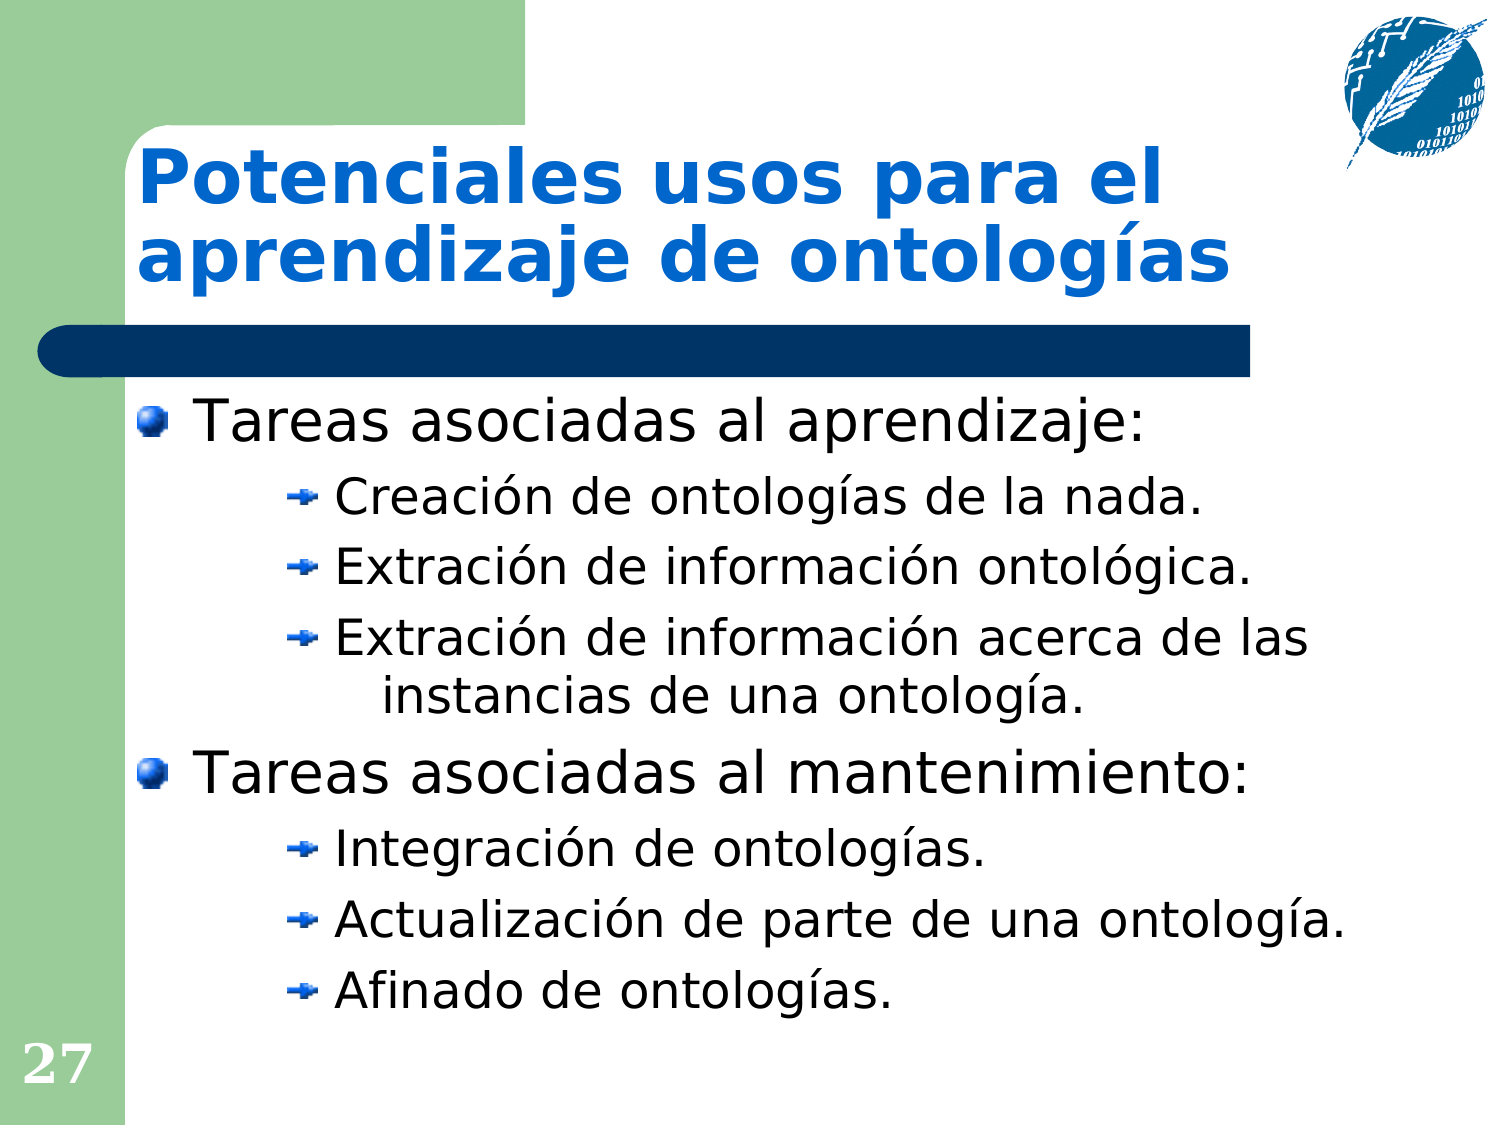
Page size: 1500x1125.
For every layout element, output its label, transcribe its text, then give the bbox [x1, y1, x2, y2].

picture [1341, 15, 1487, 172]
title Potenciales usos para el aprendizaje de ontologías [136, 135, 1414, 302]
picture [1427, 138, 1431, 148]
picture [1416, 140, 1425, 149]
picture [1436, 127, 1450, 136]
list Tareas asociadas al aprendizaje: Creación de ontologías de la nada. Extración de información ontológica. Extración de información acerca de las instancias de una ontología. Tareas asociadas al mantenimiento: Integración de ontologías. Actualización de parte de una ontología. Afinado de ontologías. [137, 387, 1400, 1045]
picture [1433, 139, 1440, 147]
